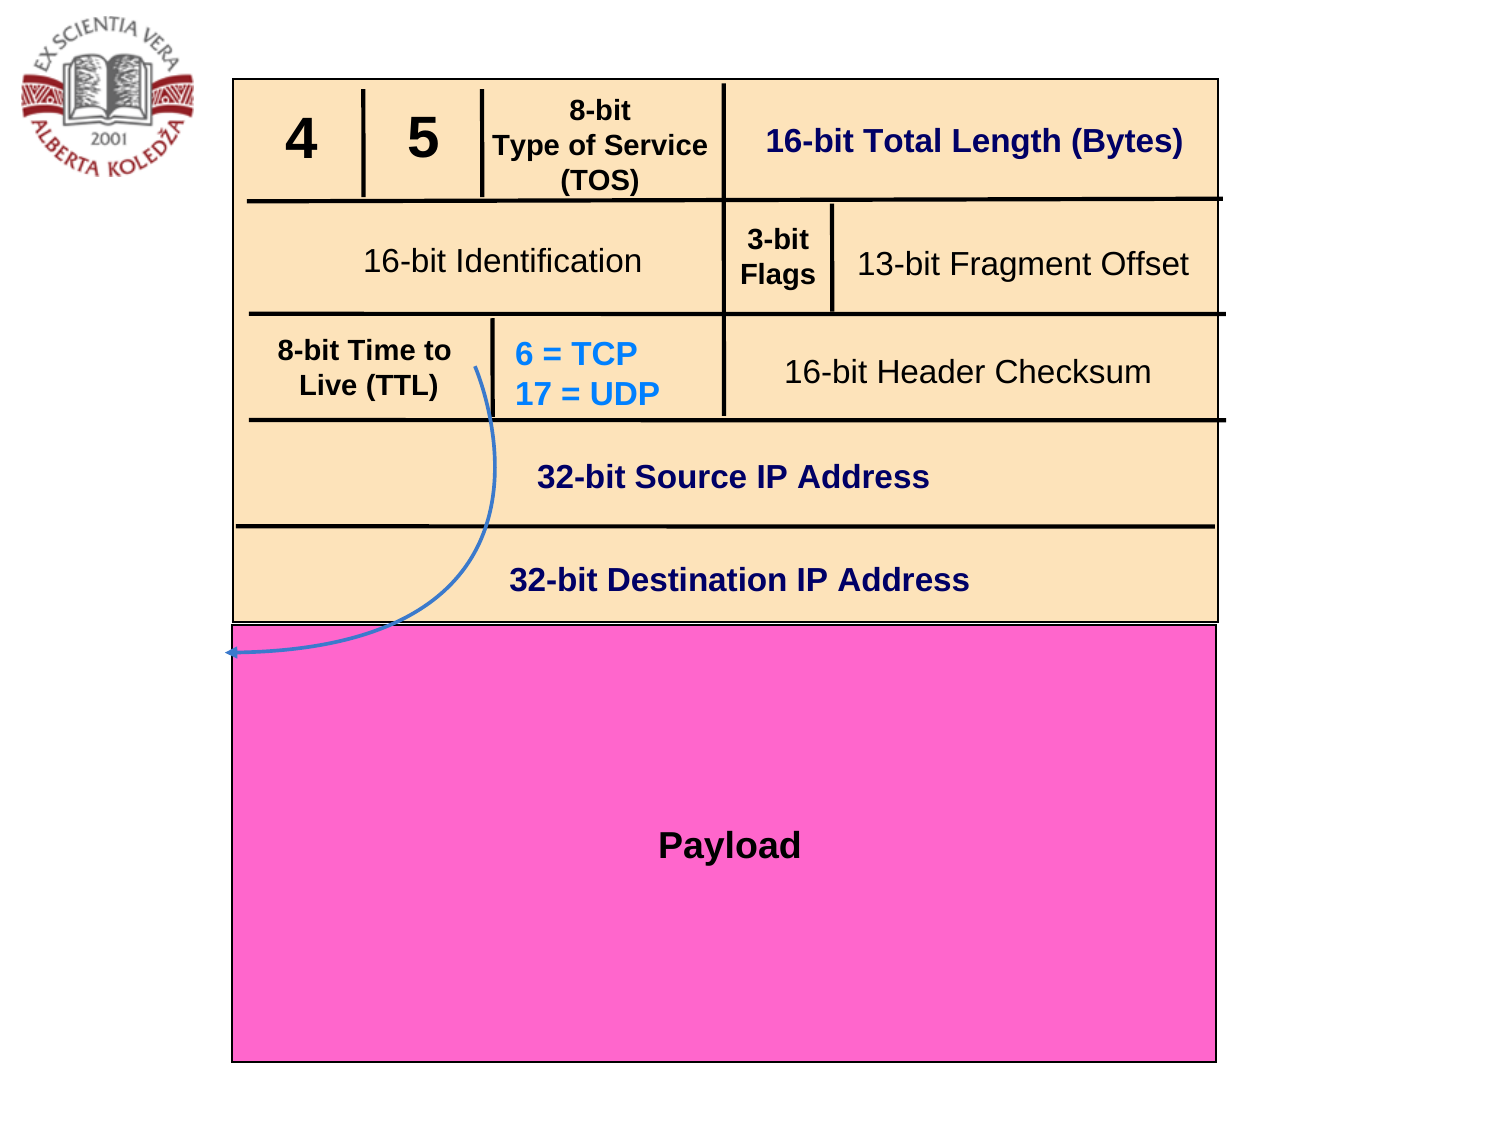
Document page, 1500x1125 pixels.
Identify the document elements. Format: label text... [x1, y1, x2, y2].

text_box [726, 201, 1219, 311]
text_box 5 [392, 92, 456, 177]
picture [21, 16, 194, 177]
text_box 16-bit Total Length (Bytes) [750, 112, 1200, 167]
text_box [401, 423, 1219, 623]
text_box 4 [270, 92, 333, 177]
text_box Payload [643, 814, 817, 874]
text_box [232, 79, 1219, 623]
text_box [231, 624, 385, 650]
text_box 16-bit Identification [348, 232, 658, 287]
text_box 32-bit Source IP Address [522, 448, 946, 503]
text_box 3-bit Flags [725, 213, 832, 298]
text_box 8-bit Type of Service (TOS) [477, 84, 724, 204]
text_box 16-bit Header Checksum [769, 342, 1168, 398]
text_box 32-bit Destination IP Address [494, 550, 986, 606]
text_box [231, 624, 1217, 1063]
text_box 13-bit Fragment Offset [842, 235, 1205, 290]
text_box [726, 298, 830, 311]
text_box 6 = TCP 17 = UDP [500, 324, 676, 420]
text_box 8-bit Time to Live (TTL) [262, 323, 475, 409]
